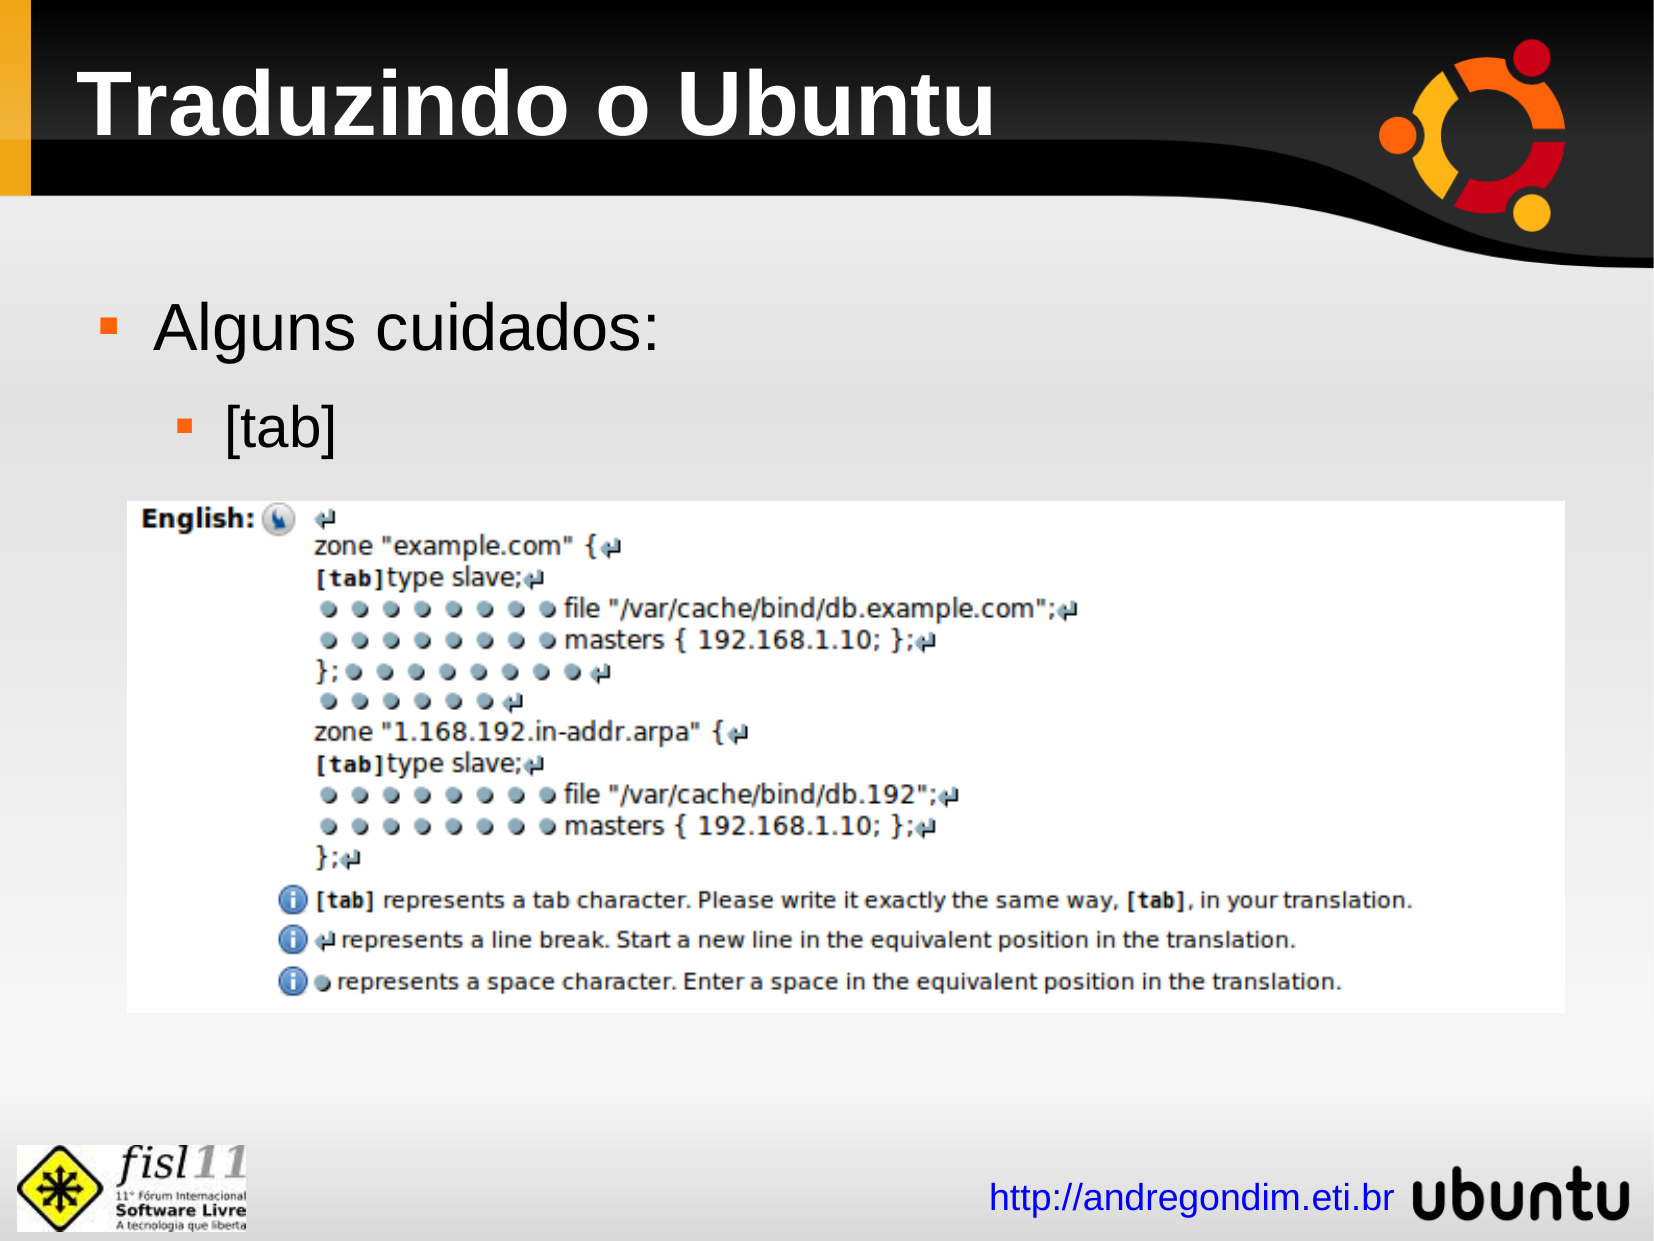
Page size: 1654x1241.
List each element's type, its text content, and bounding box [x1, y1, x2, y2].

title Traduzindo o Ubuntu [76, 0, 1565, 208]
picture [0, 0, 1654, 1241]
list Alguns cuidados: [tab] [82, 290, 1571, 502]
